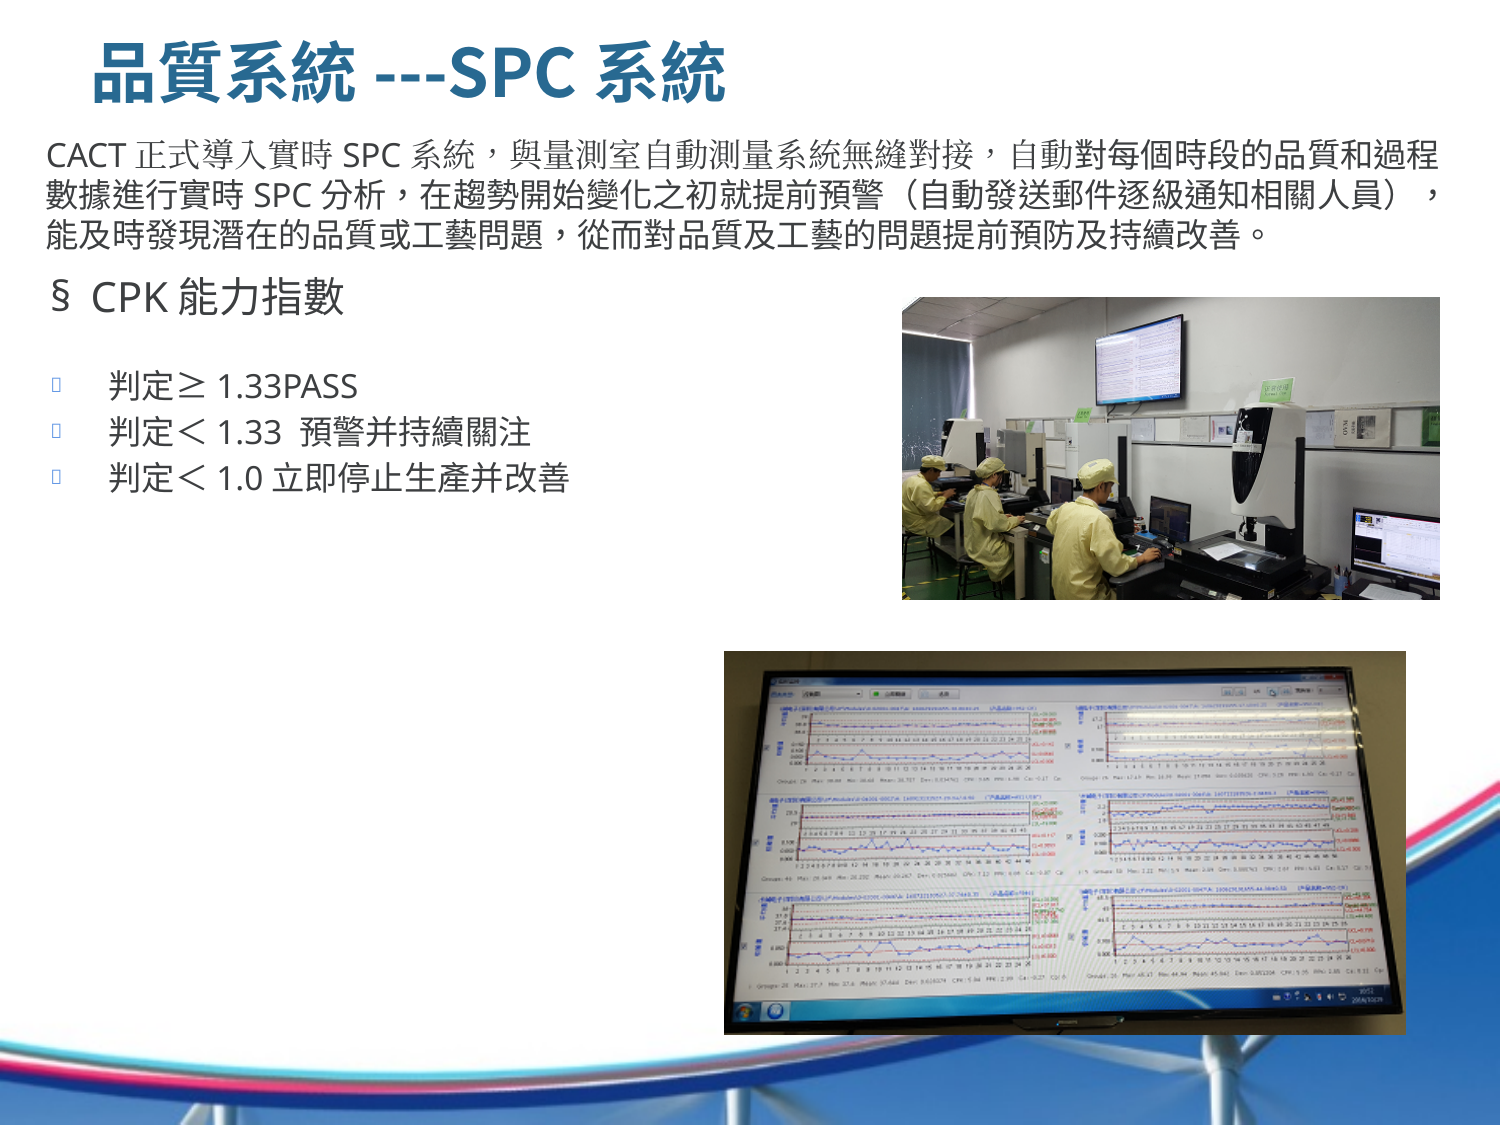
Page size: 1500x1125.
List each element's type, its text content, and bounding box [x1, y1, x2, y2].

title 品質系統---SPC系統 [76, 32, 1424, 126]
text_box 判定≥1.33PASS 判定＜1.33 預警并持續關注 判定＜1.0立即停止生產并改善 [35, 357, 647, 540]
picture [0, 0, 1500, 1125]
text_box CPK能力指數 [35, 263, 670, 333]
text_box CACT正式導入實時SPC系統，與量測室自動測量系統無縫對接，自動對每個時段的品質和過程數據進行實時SPC分析，在趨勢開始變化之初就提前預警（自動發送郵件逐級通知相關人員），能及時發現潛在的品質或工藝問題，從而對品質及工藝的問題提前預防及持續改善。 [31, 126, 1469, 262]
